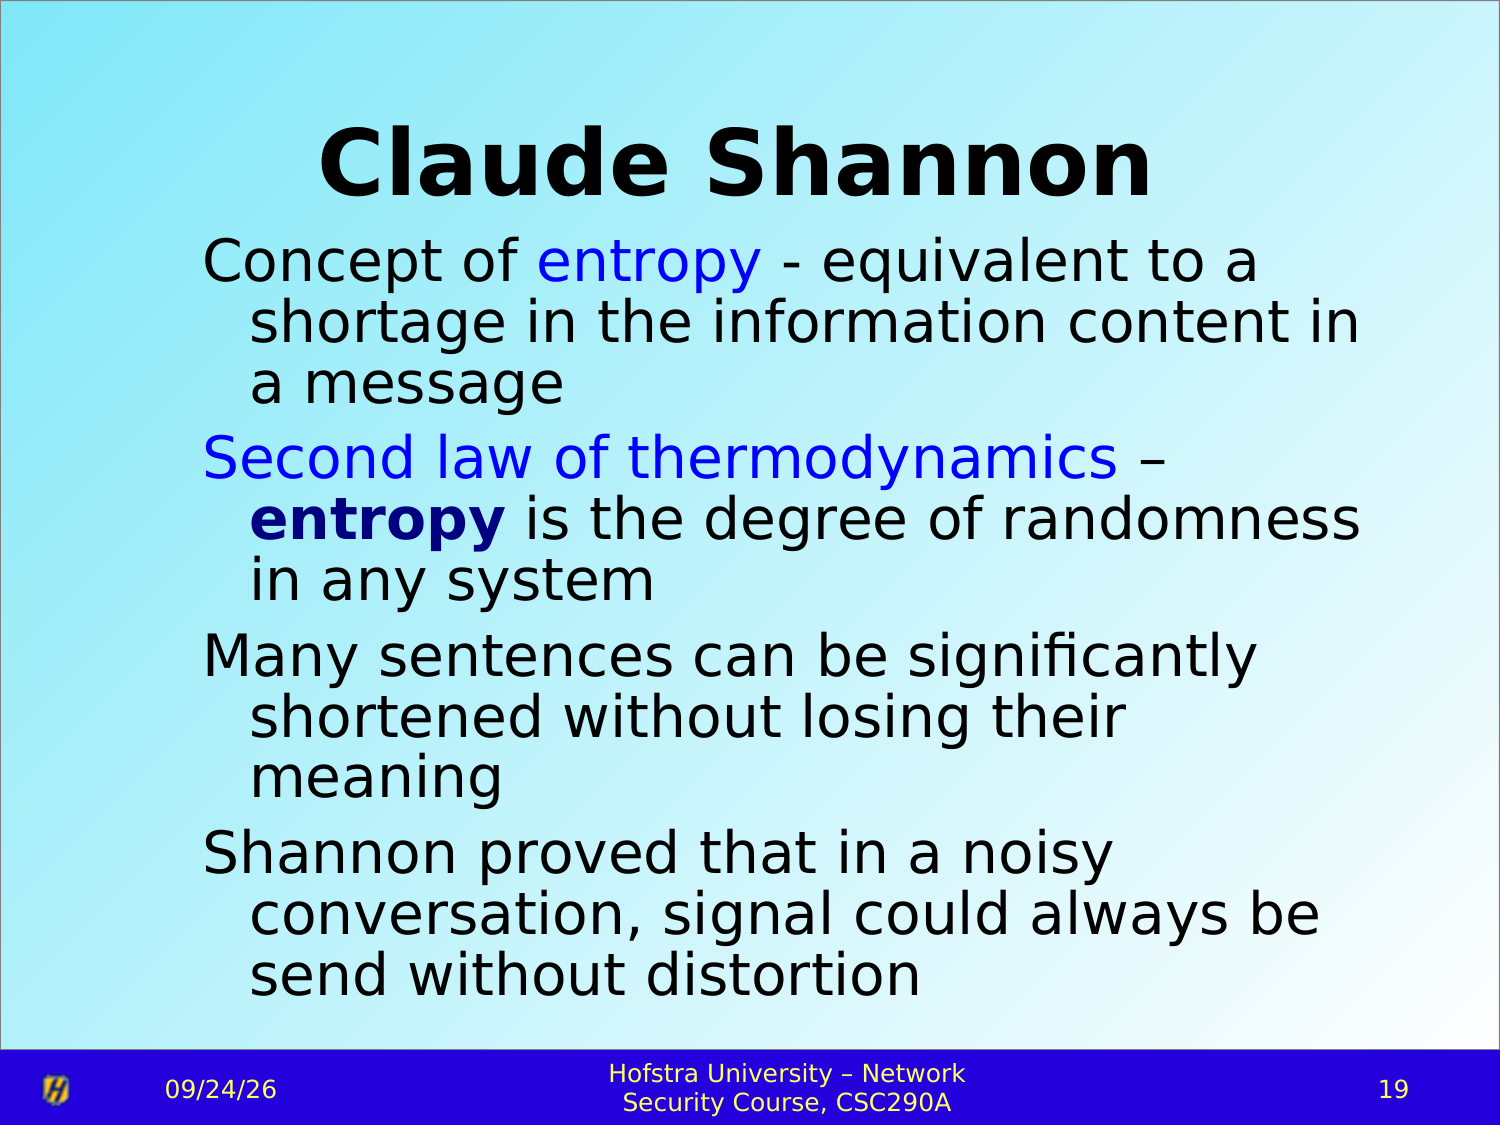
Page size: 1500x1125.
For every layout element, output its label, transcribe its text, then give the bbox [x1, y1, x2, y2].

list Concept of entropy - equivalent to a shortage in the information content in a message Second law of thermodynamics – entropy is the degree of randomness in any system Many sentences can be significantly shortened without losing their meaning Shannon proved that in a noisy conversation, signal could always be send without distortion [112, 224, 1394, 1023]
picture [37, 1072, 76, 1110]
title Claude Shannon [112, 21, 1394, 224]
